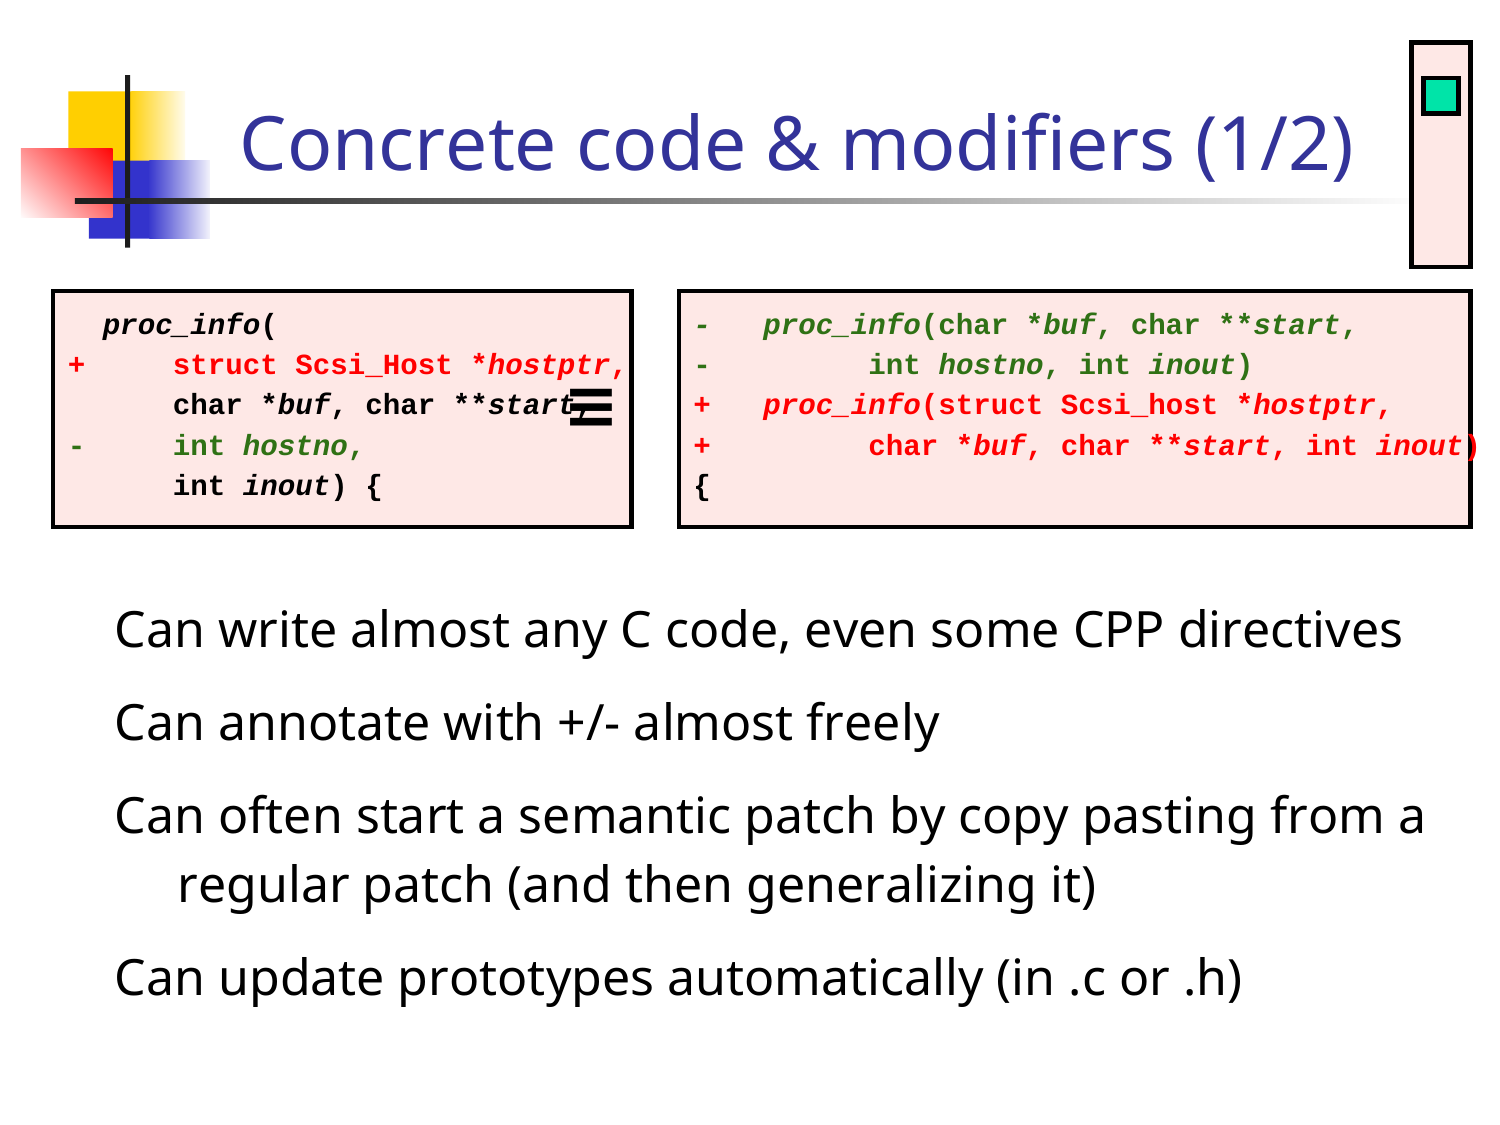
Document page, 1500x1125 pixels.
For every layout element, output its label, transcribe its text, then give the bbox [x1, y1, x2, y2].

text_box Can write almost any C code, even some CPP directives Can annotate with +/- almost freely Can often start a semantic patch by copy pasting from a regular patch (and then generalizing it) Can update prototypes automatically (in .c or .h) [100, 586, 1453, 1125]
text_box [1411, 42, 1471, 268]
text_box ≡ [548, 350, 760, 457]
text_box - proc_info(char *buf, char **start, - int hostno, int inout) + proc_info(struct Scsi_host *hostptr, + char *buf, char **start, int inout) { [678, 302, 1500, 528]
title Concrete code & modifiers (1/2) [224, 12, 1500, 200]
list proc_info( + struct Scsi_Host *hostptr, char *buf, char **start, - int hostno, int inout) { [53, 302, 644, 560]
text_box [53, 290, 632, 302]
text_box [679, 290, 1471, 302]
